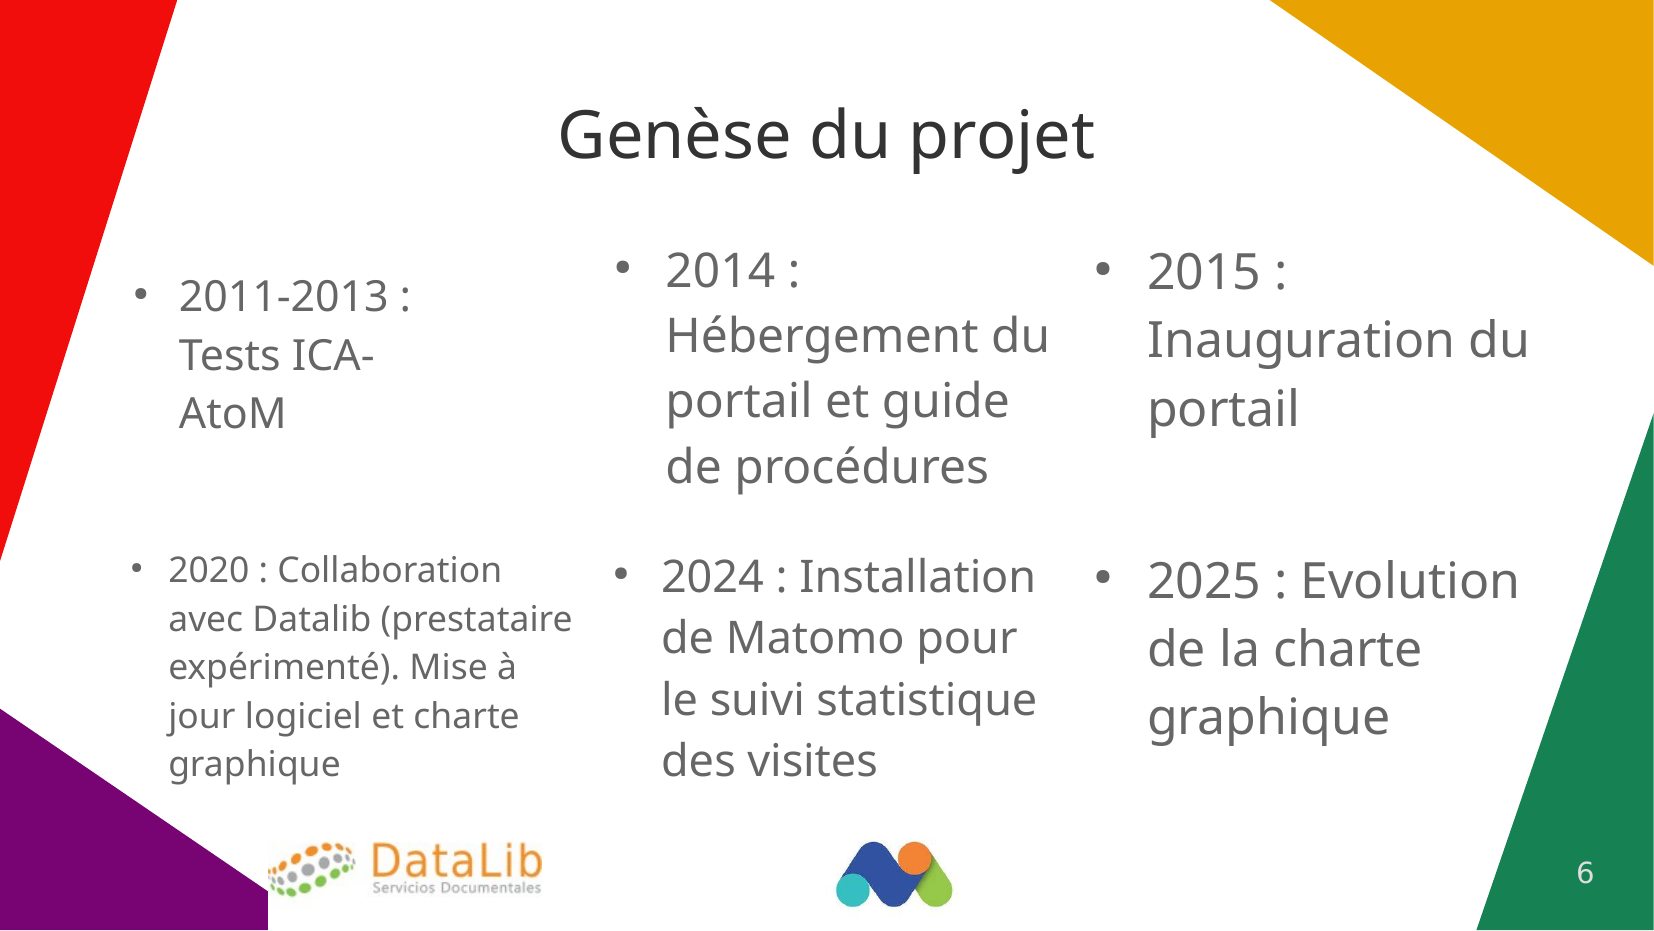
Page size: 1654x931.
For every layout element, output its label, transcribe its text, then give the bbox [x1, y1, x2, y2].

title Genèse du projet [118, 59, 1536, 207]
list 2014 : Hébergement du portail et guide de procédures [597, 236, 1054, 518]
list 2020 : Collaboration avec Datalib (prestataire expérimenté). Mise à jour logiciel et charte graphique [118, 544, 575, 827]
list 2011-2013 : Tests ICA-AtoM [118, 265, 473, 443]
picture [825, 806, 963, 931]
list 2025 : Evolution de la charte graphique [1076, 544, 1533, 827]
picture [268, 827, 542, 931]
list 2024 : Installation de Matomo pour le suivi statistique des visites [597, 544, 1054, 827]
list 2015 : Inauguration du portail [1076, 236, 1533, 518]
